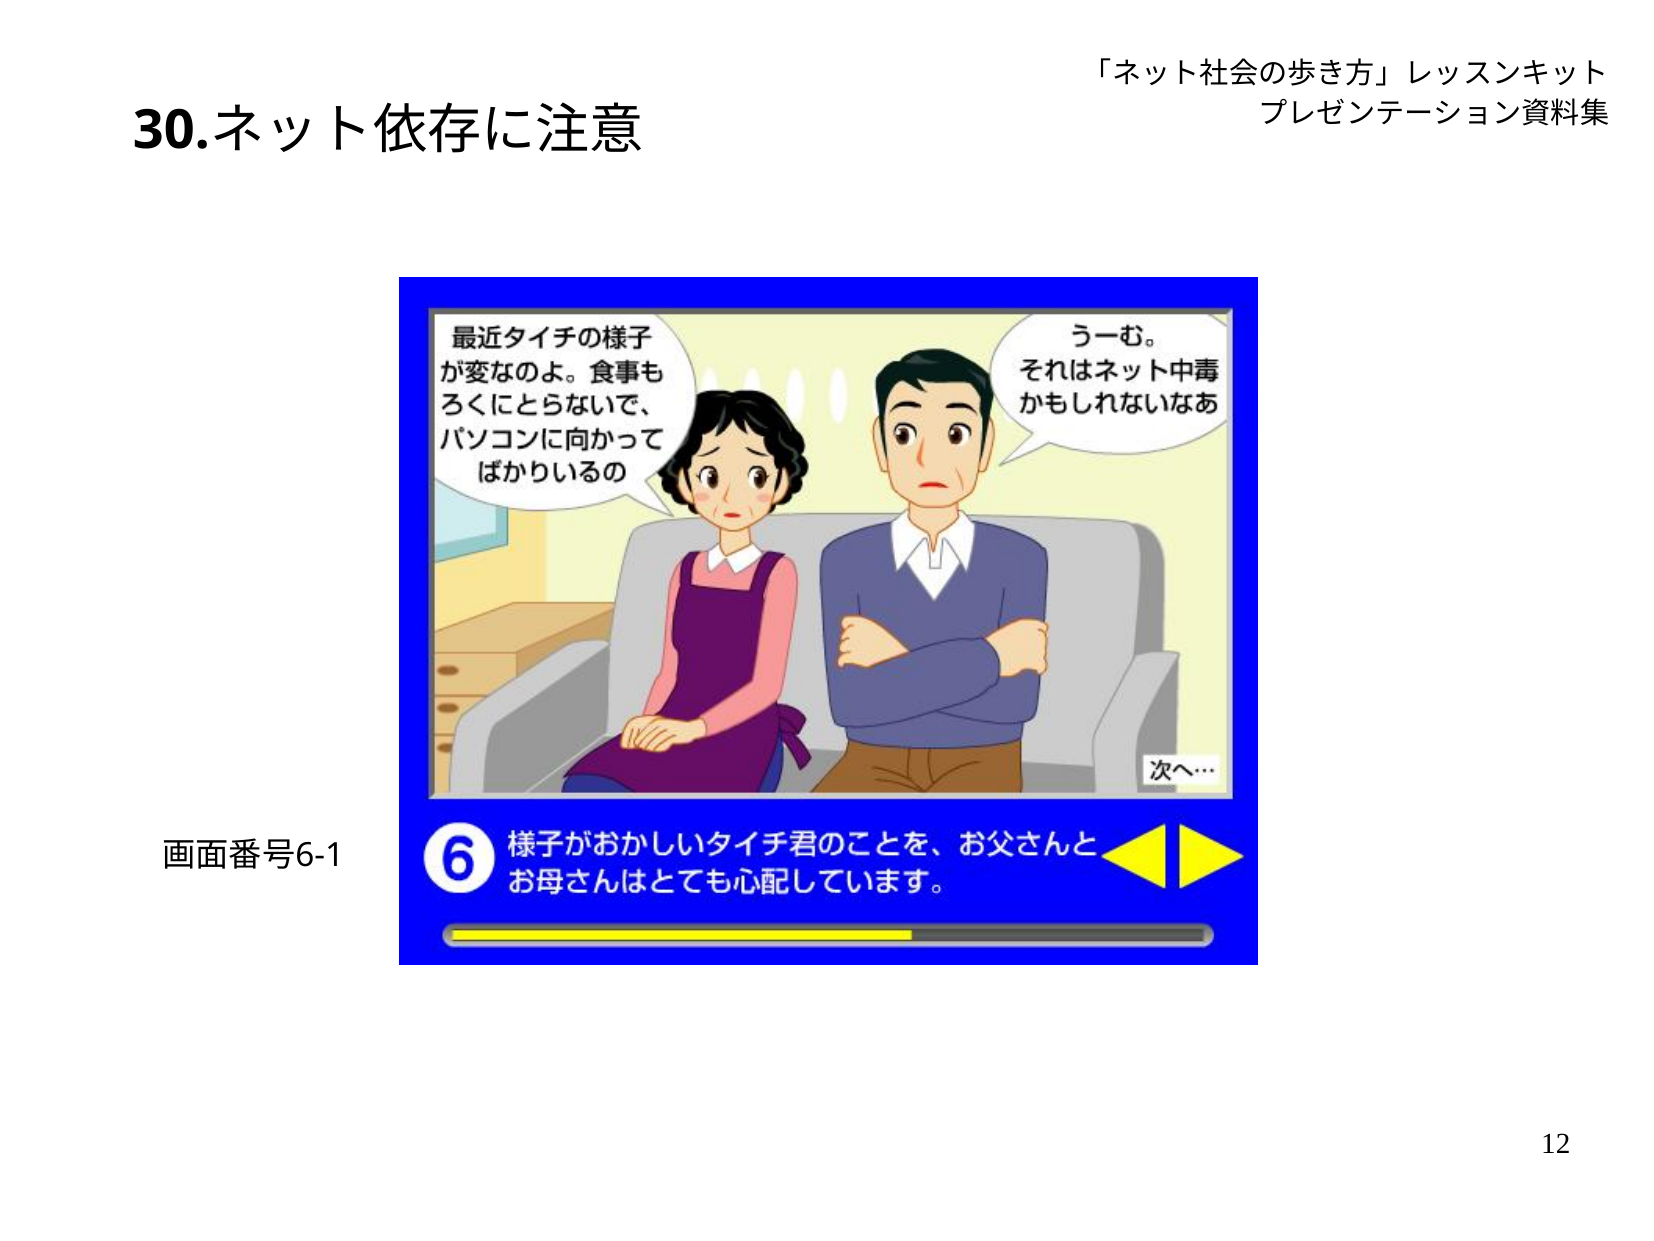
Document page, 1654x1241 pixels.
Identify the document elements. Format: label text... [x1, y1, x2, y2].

text_box 30.ネット依存に注意 [118, 88, 1093, 169]
text_box 「ネット社会の歩き方」レッスンキット プレゼンテーション資料集 [1062, 44, 1625, 139]
text_box 画面番号6-1 [147, 826, 384, 882]
picture [399, 277, 1258, 965]
